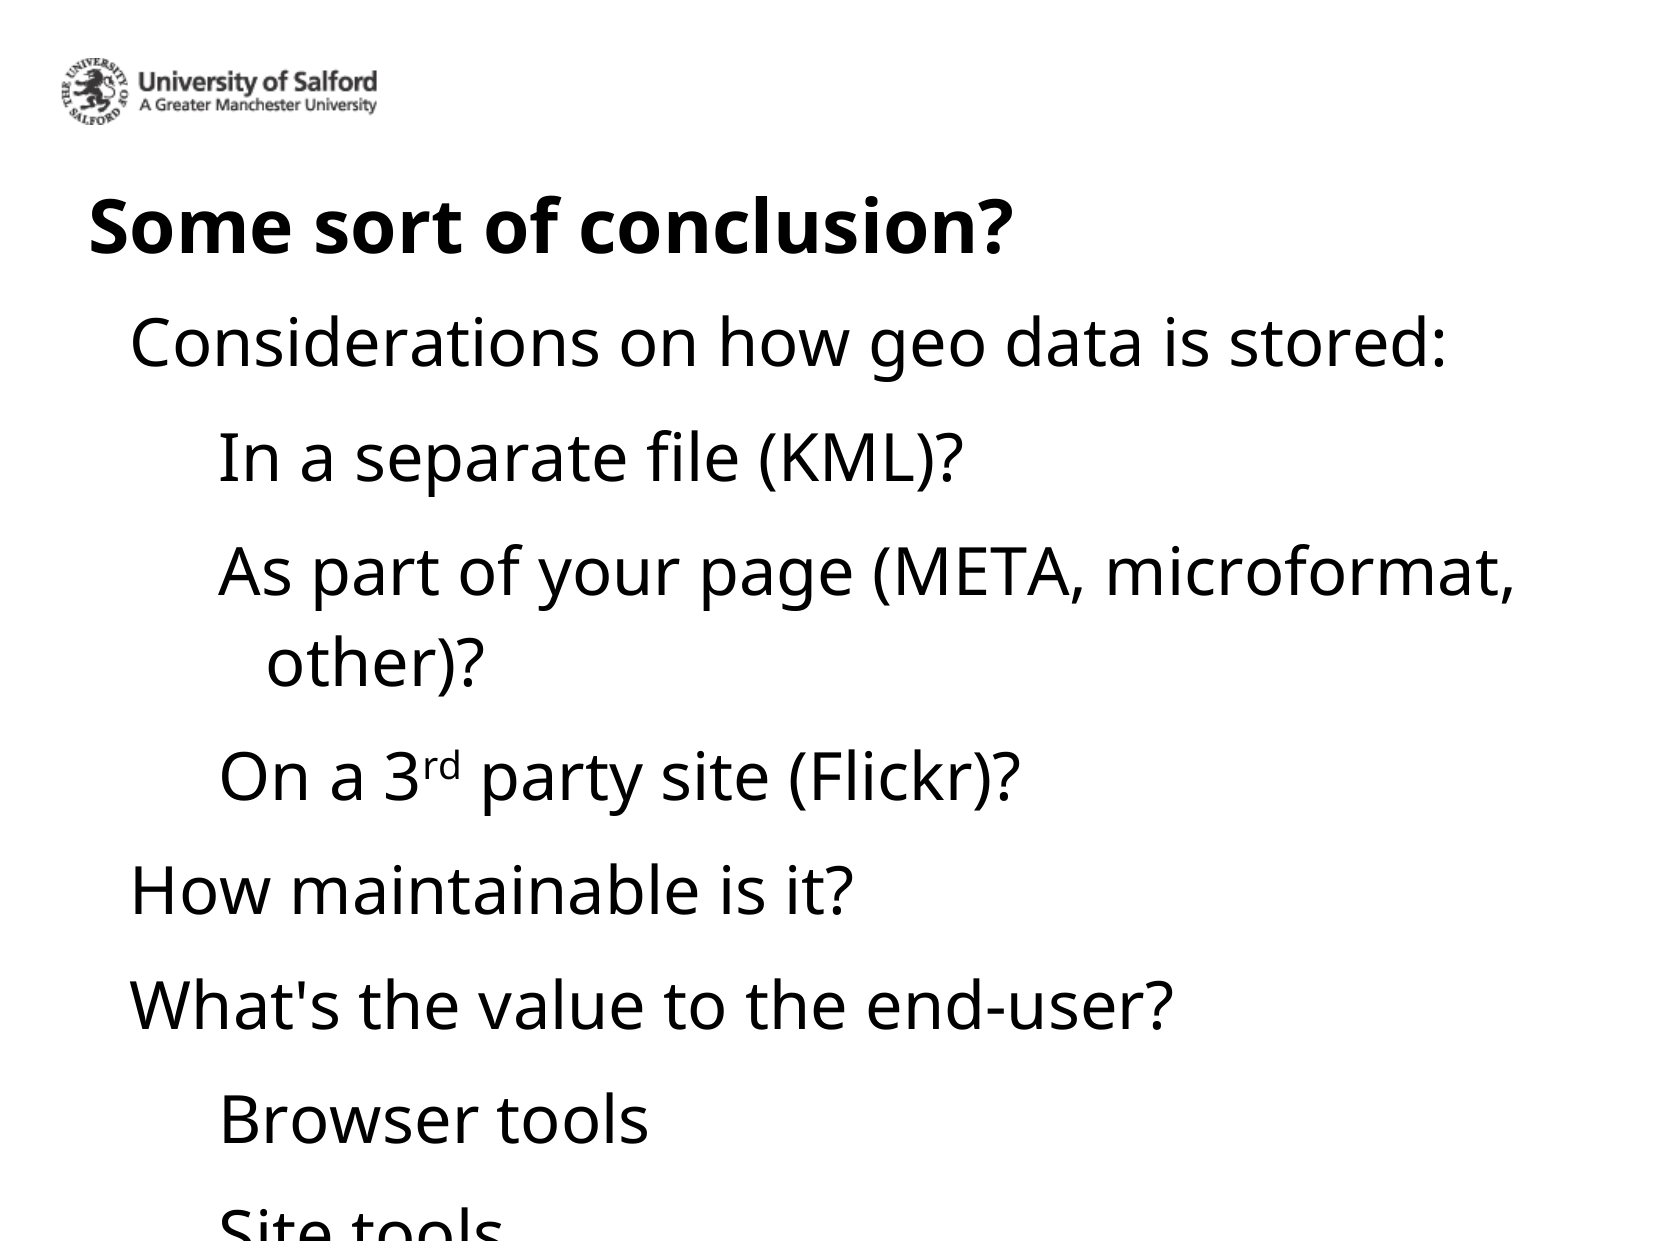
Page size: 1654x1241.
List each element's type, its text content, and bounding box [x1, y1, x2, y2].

list Considerations on how geo data is stored: In a separate file (KML)? As part of your page (META, microformat, other)? On a 3rd party site (Flickr)? How maintainable is it? What's the value to the end-user? Browser tools Site tools Aggregators [88, 295, 1565, 1196]
picture [59, 58, 380, 125]
title Some sort of conclusion? [88, 178, 1565, 269]
